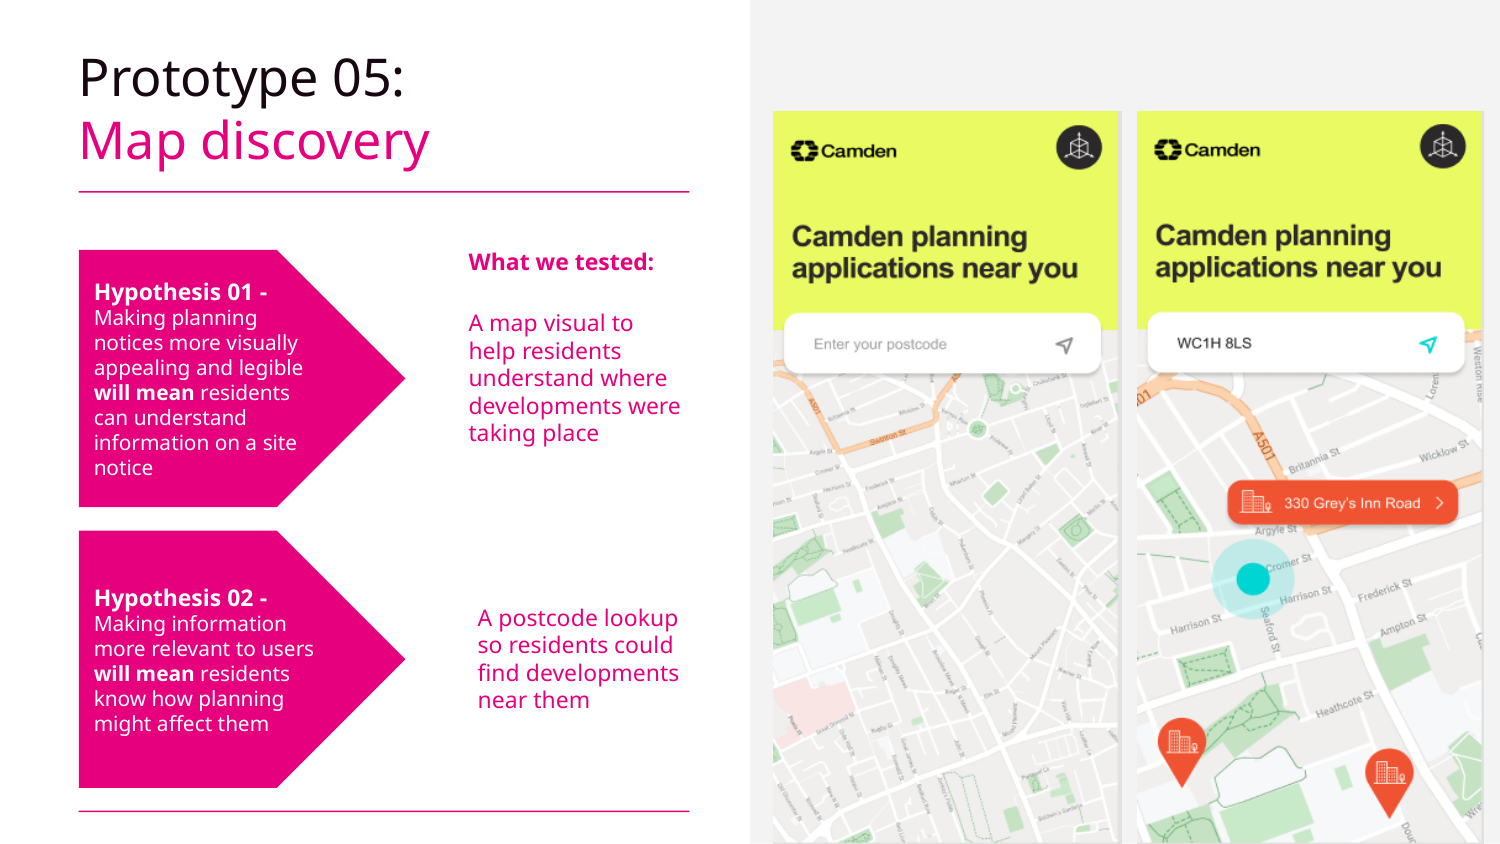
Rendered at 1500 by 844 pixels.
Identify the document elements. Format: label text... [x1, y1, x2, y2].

text_box Hypothesis 01 - Making planning notices more visually appealing and legible will mean residents can understand information on a site notice [78, 249, 406, 508]
text_box Hypothesis 02 - Making information more relevant to users will mean residents know how planning might affect them [78, 530, 406, 788]
text_box A map visual to help residents understand where developments were taking place [453, 293, 701, 462]
text_box [750, 0, 1500, 844]
text_box What we tested: [453, 232, 701, 291]
text_box Prototype 05: Map discovery [78, 44, 739, 216]
picture [1137, 111, 1484, 844]
text_box A postcode lookup so residents could find developments near them [462, 588, 710, 729]
picture [773, 111, 1122, 844]
